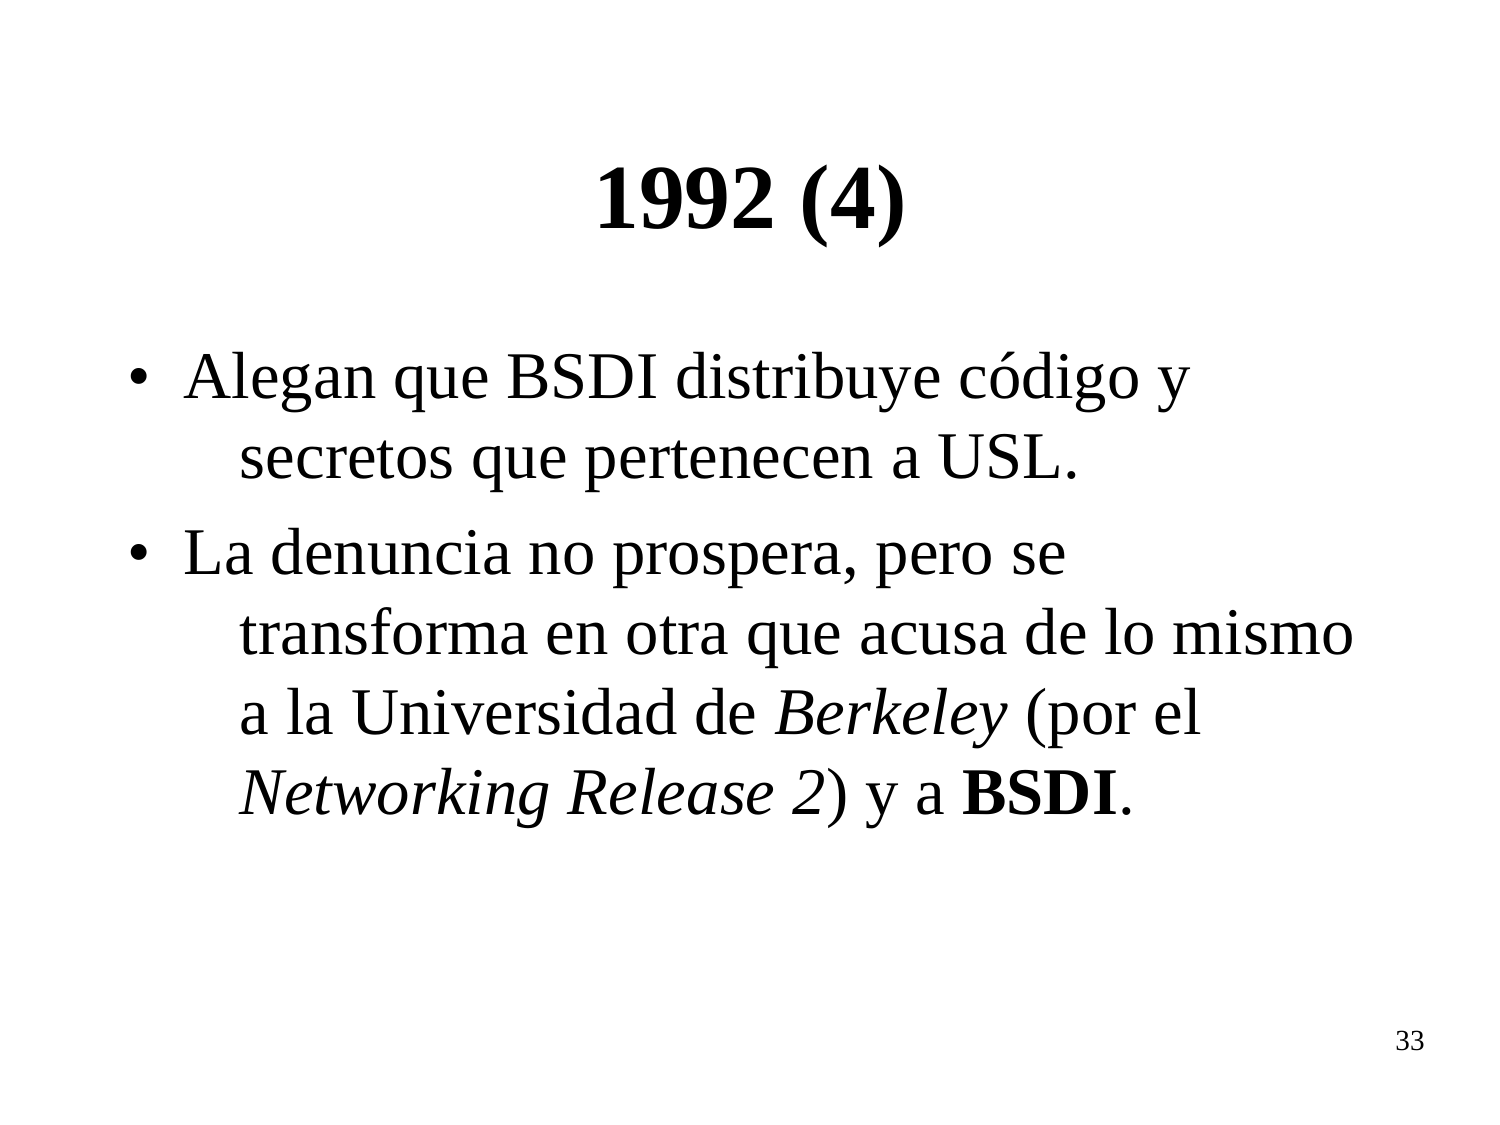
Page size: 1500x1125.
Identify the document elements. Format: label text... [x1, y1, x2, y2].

list Alegan que BSDI distribuye código y secretos que pertenecen a USL. La denuncia no prospera, pero se transforma en otra que acusa de lo mismo a la Universidad de Berkeley (por el Networking Release 2) y a BSDI. [112, 324, 1388, 1000]
title 1992 (4) [112, 99, 1388, 288]
